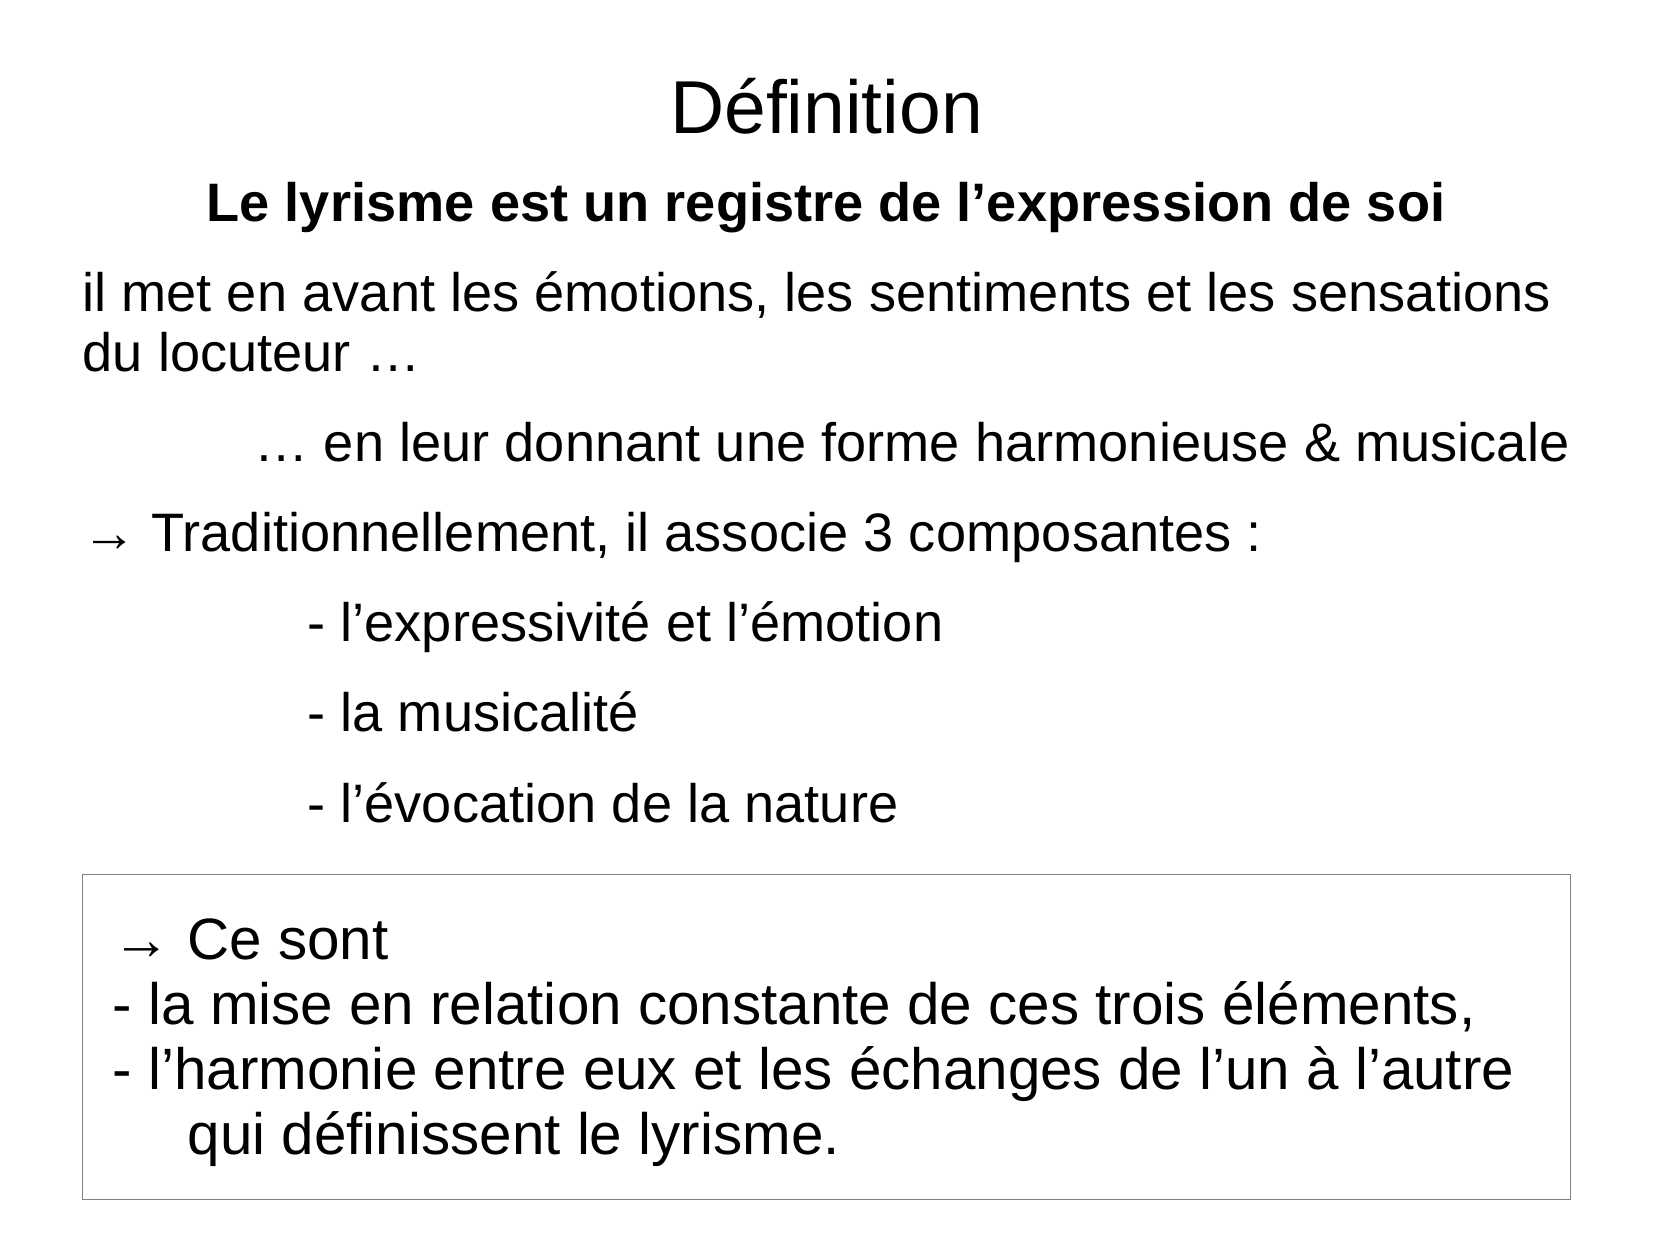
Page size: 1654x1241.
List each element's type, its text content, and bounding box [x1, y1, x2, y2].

list → Ce sont - la mise en relation constante de ces trois éléments, - l’harmonie entre eux et les échanges de l’un à l’autre qui définissent le lyrisme. [82, 874, 1571, 1199]
list Le lyrisme est un registre de l’expression de soi il met en avant les émotions, les sentiments et les sensations du locuteur … … en leur donnant une forme harmonieuse & musicale → Traditionnellement, il associe 3 composantes : - l’expressivité et l’émotion - la musicalité - l’évocation de la nature [82, 172, 1571, 836]
title Définition [82, 49, 1571, 166]
